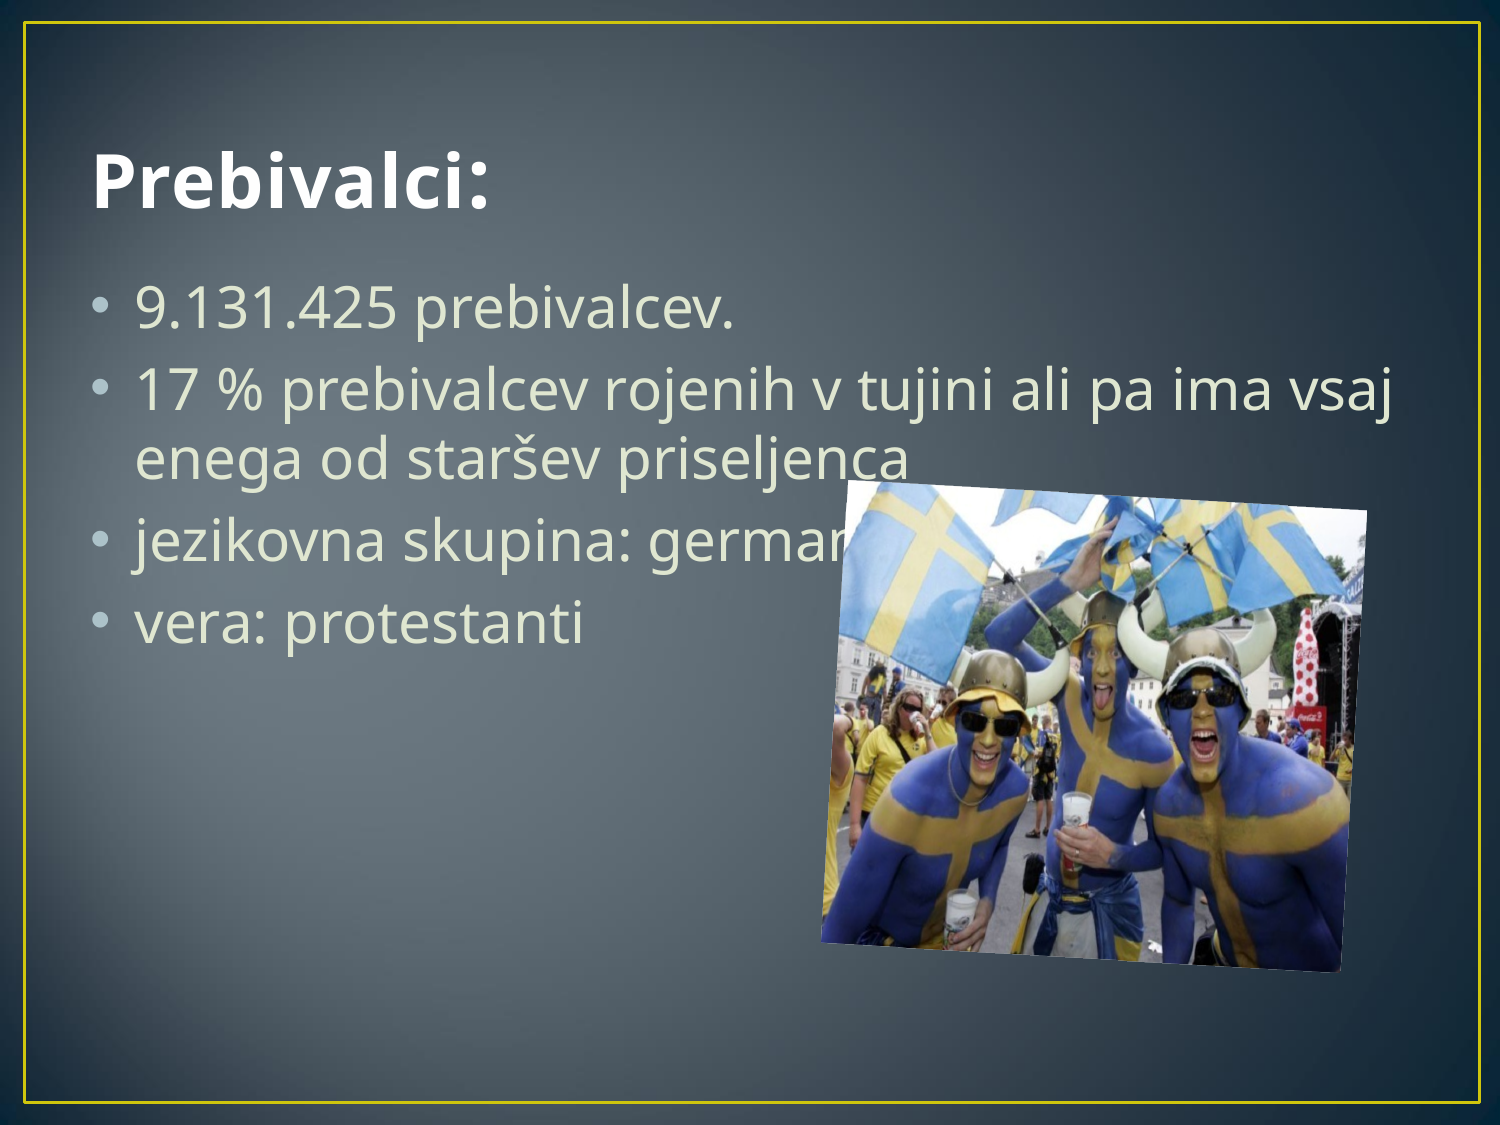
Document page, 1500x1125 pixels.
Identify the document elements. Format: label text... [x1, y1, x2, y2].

picture [0, 0, 1500, 1125]
list 9.131.425 prebivalcev. 17 % prebivalcev rojenih v tujini ali pa ima vsaj enega od staršev priseljenca jezikovna skupina: germani vera: protestanti [75, 262, 1425, 1005]
title Prebivalci: [75, 45, 1425, 233]
